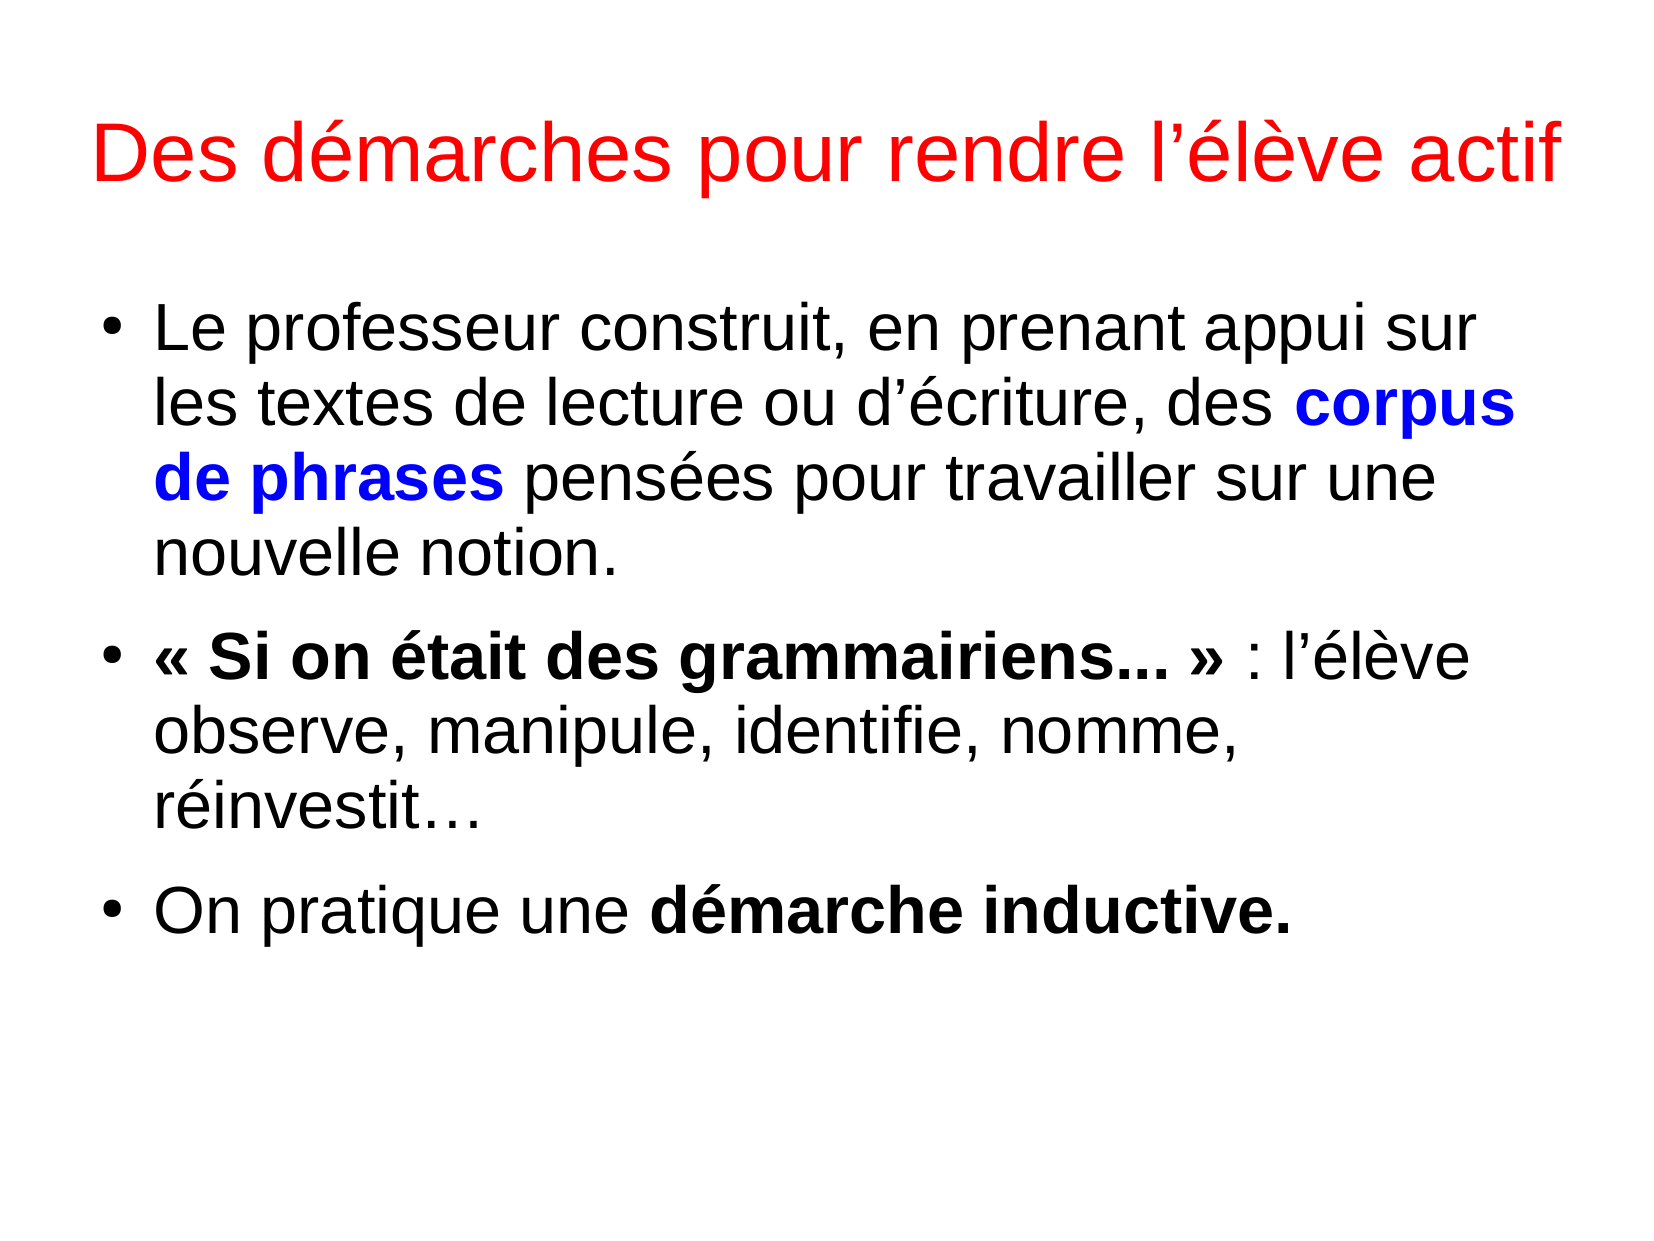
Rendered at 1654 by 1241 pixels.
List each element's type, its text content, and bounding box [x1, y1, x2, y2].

title Des démarches pour rendre l’élève actif [82, 49, 1571, 257]
list Le professeur construit, en prenant appui sur les textes de lecture ou d’écriture, des corpus de phrases pensées pour travailler sur une nouvelle notion. « Si on était des grammairiens... » : l’élève observe, manipule, identifie, nomme, réinvestit… On pratique une démarche inductive. [82, 290, 1571, 1010]
